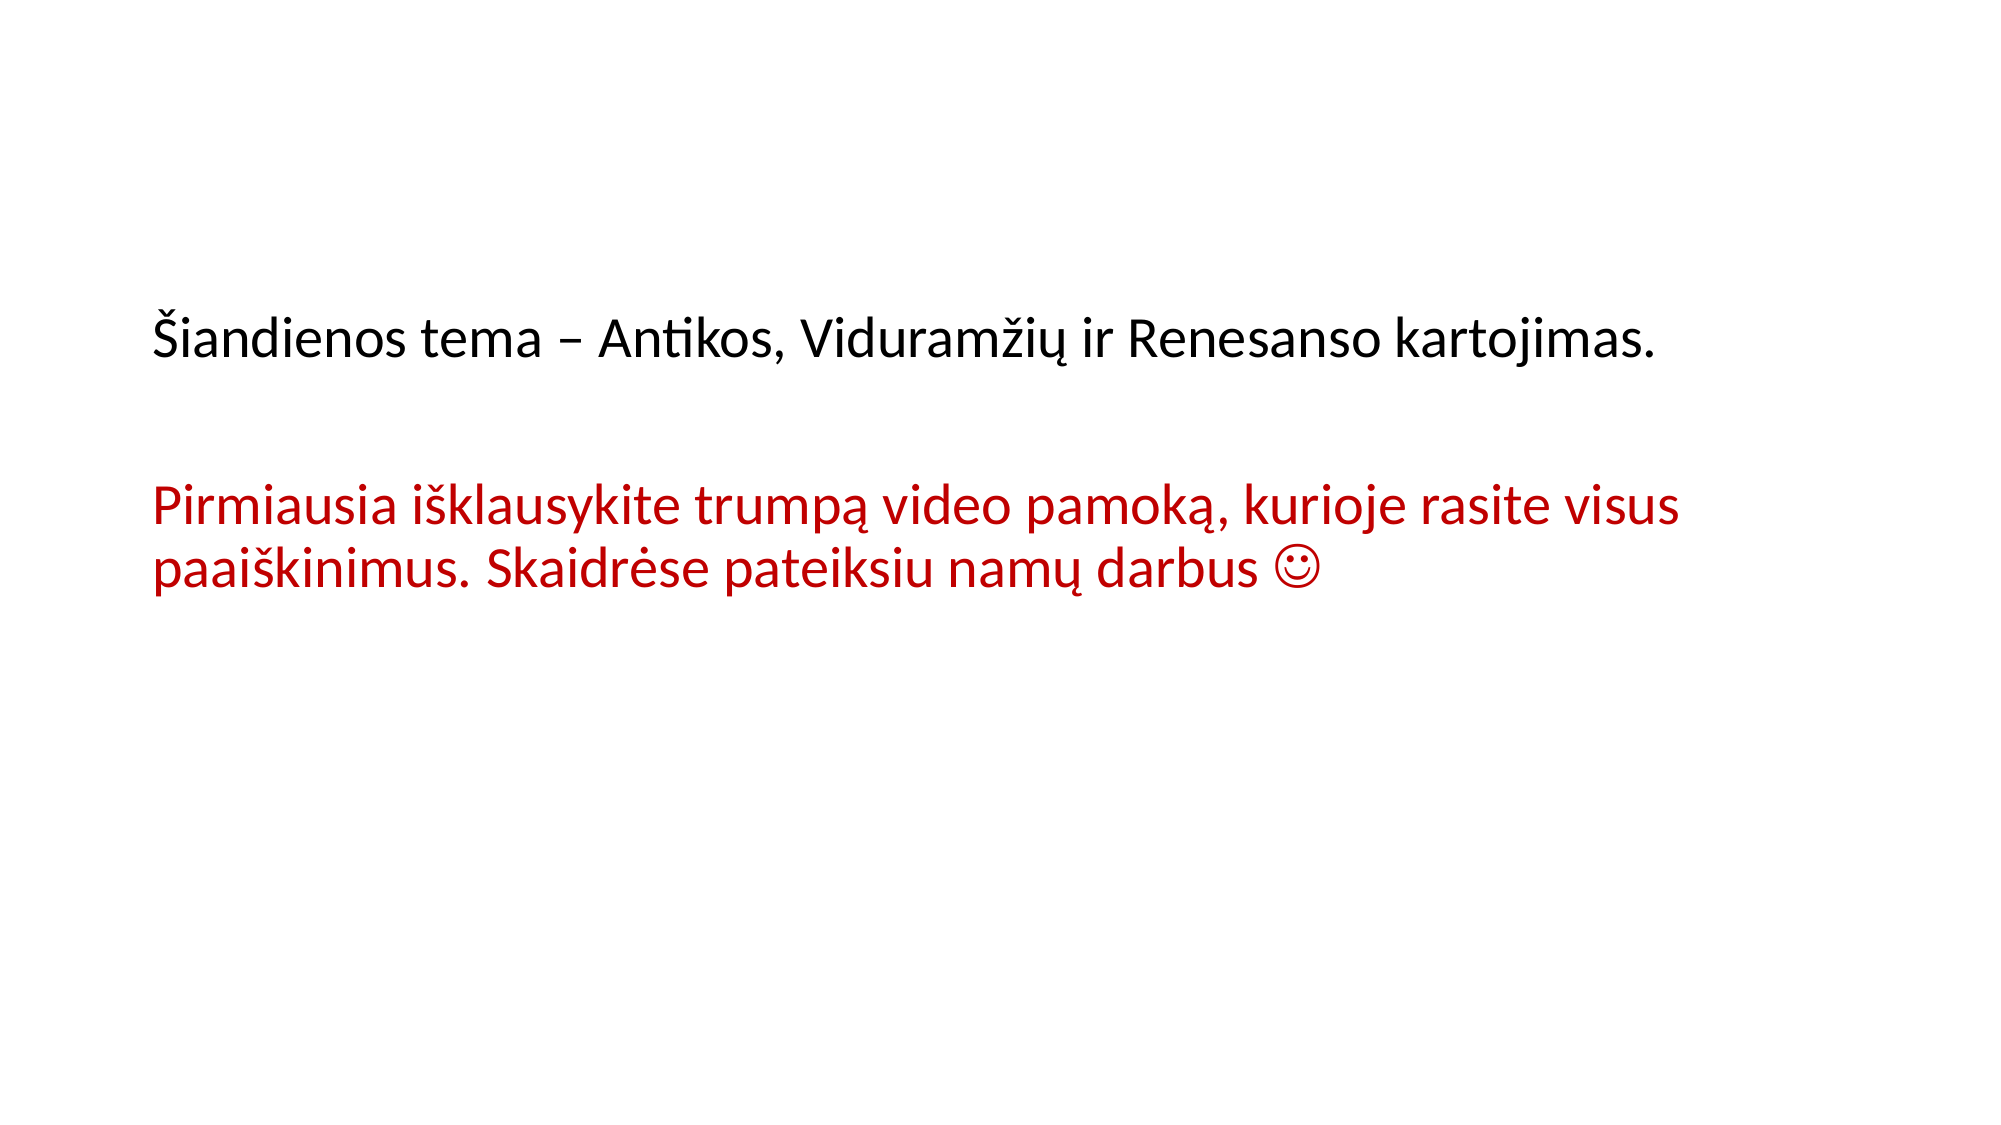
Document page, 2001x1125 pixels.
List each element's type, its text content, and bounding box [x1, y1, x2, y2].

list Šiandienos tema – Antikos, Viduramžių ir Renesanso kartojimas. Pirmiausia išklausykite trumpą video pamoką, kurioje rasite visus paaiškinimus. Skaidrėse pateiksiu namų darbus  [137, 299, 1863, 1014]
